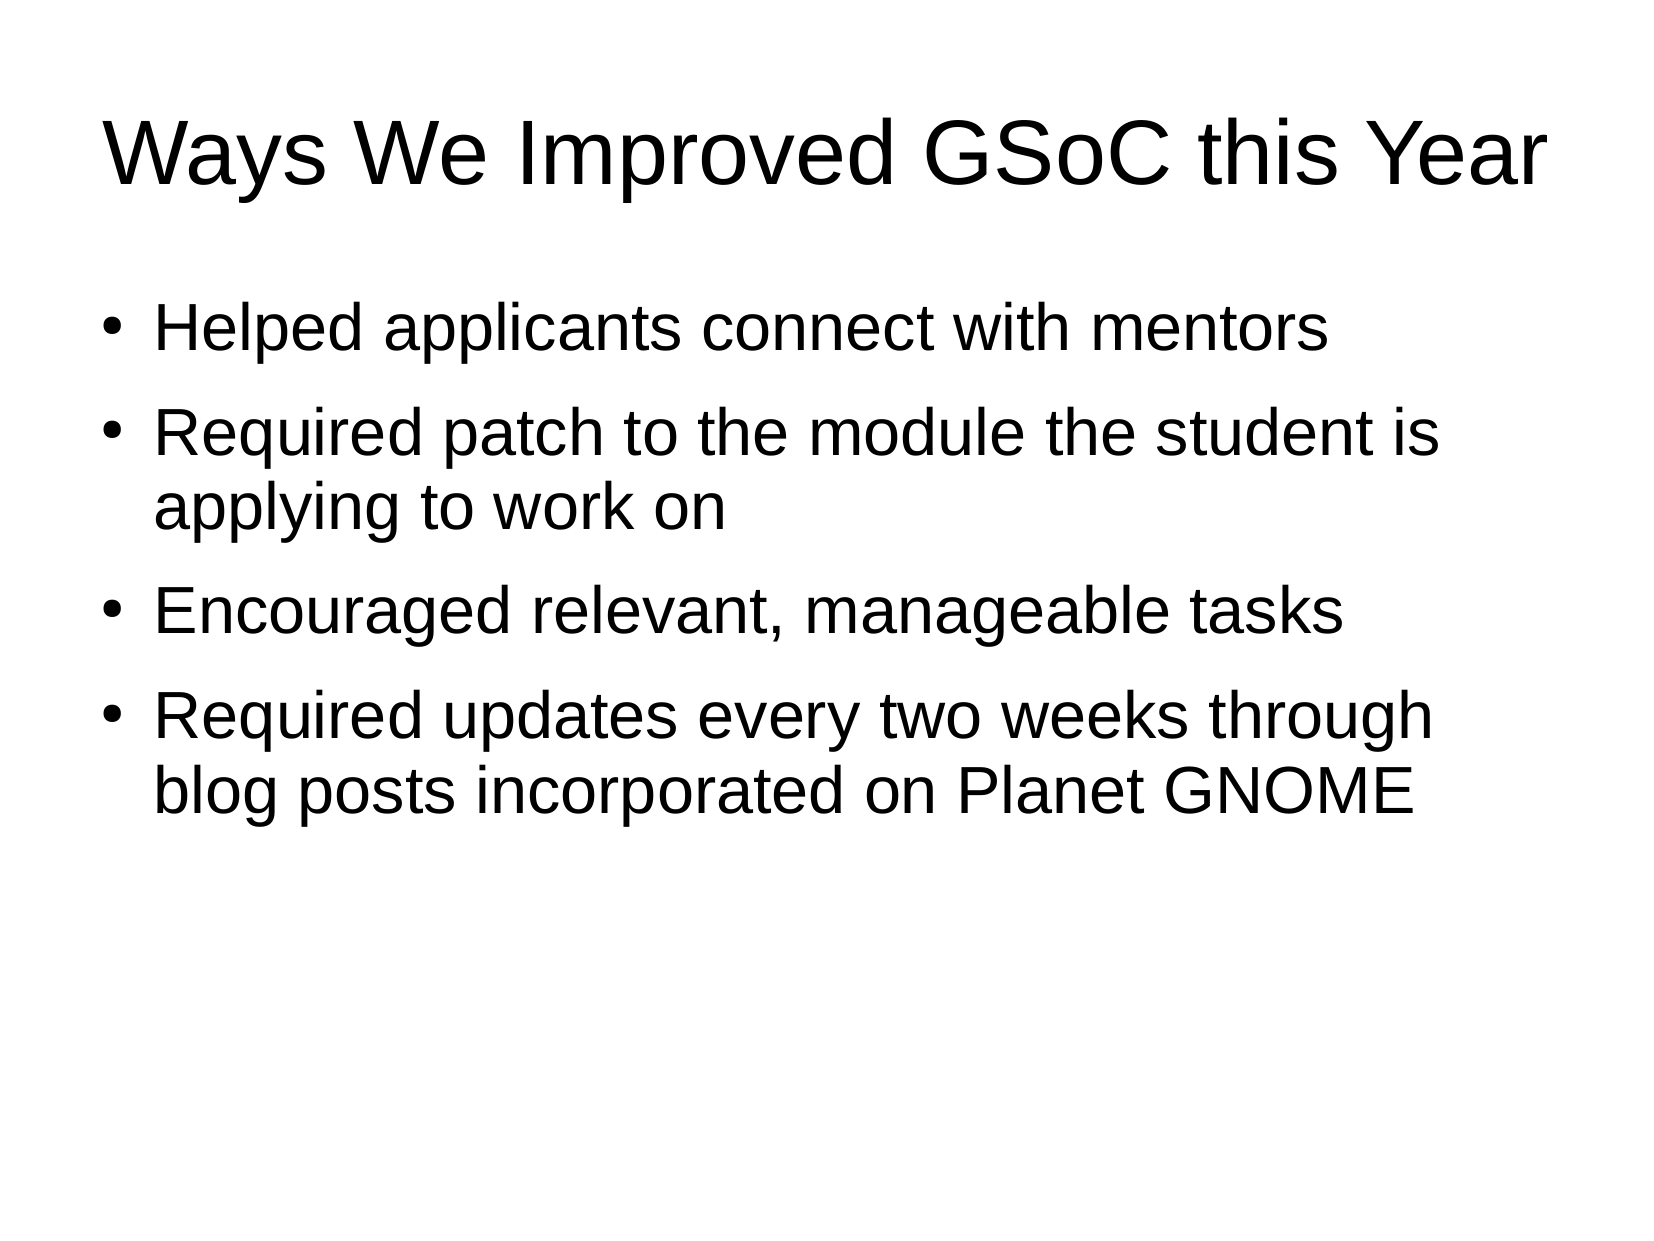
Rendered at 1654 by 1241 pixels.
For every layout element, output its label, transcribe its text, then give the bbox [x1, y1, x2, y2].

title Ways We Improved GSoC this Year [82, 49, 1571, 257]
list Helped applicants connect with mentors Required patch to the module the student is applying to work on Encouraged relevant, manageable tasks Required updates every two weeks through blog posts incorporated on Planet GNOME [82, 290, 1571, 1201]
